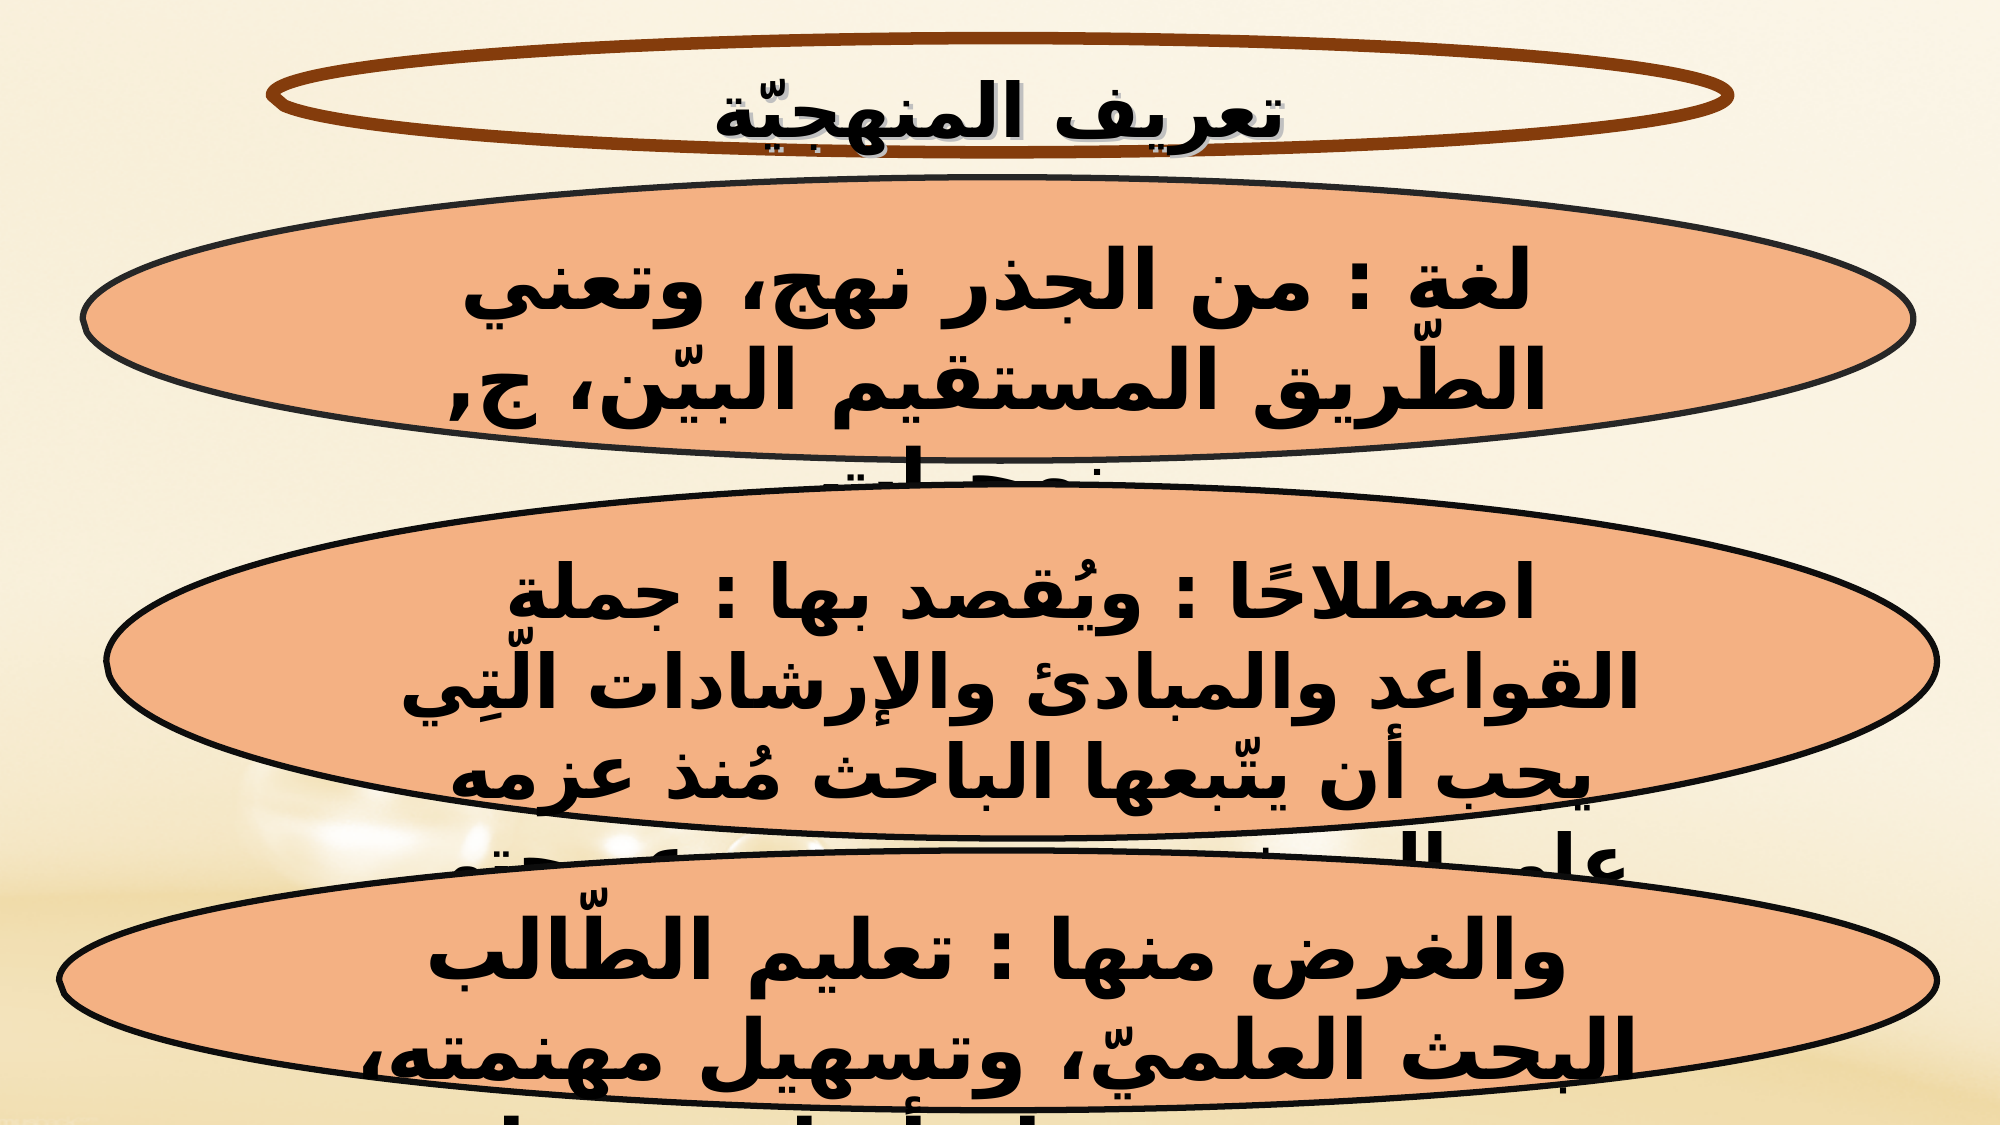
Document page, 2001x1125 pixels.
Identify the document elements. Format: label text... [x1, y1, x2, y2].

text_box والغرض منها : تعليم الطّالب البحث العلميّ، وتسهيل مهنمته، وتجنيبه ضياع أتعابه هدرًا, [59, 850, 1938, 1111]
text_box لغة : من الجذر نهج، وتعني الطّريق المستقيم البيّن، ج, منهجيات, [82, 177, 1914, 461]
text_box تعريف المنهجيّة [271, 38, 1729, 153]
picture [0, 0, 2000, 1125]
text_box اصطلاحًا : ويُقصد بها : جملة القواعد والمبادئ والإرشادات الّتِي يجب أن يتّبعها الباحث مُنذ عزمه على البحث، وتحديد موضوعه حتى إكماله وفقًا لمناهجَ بيّنة, [106, 484, 1938, 839]
